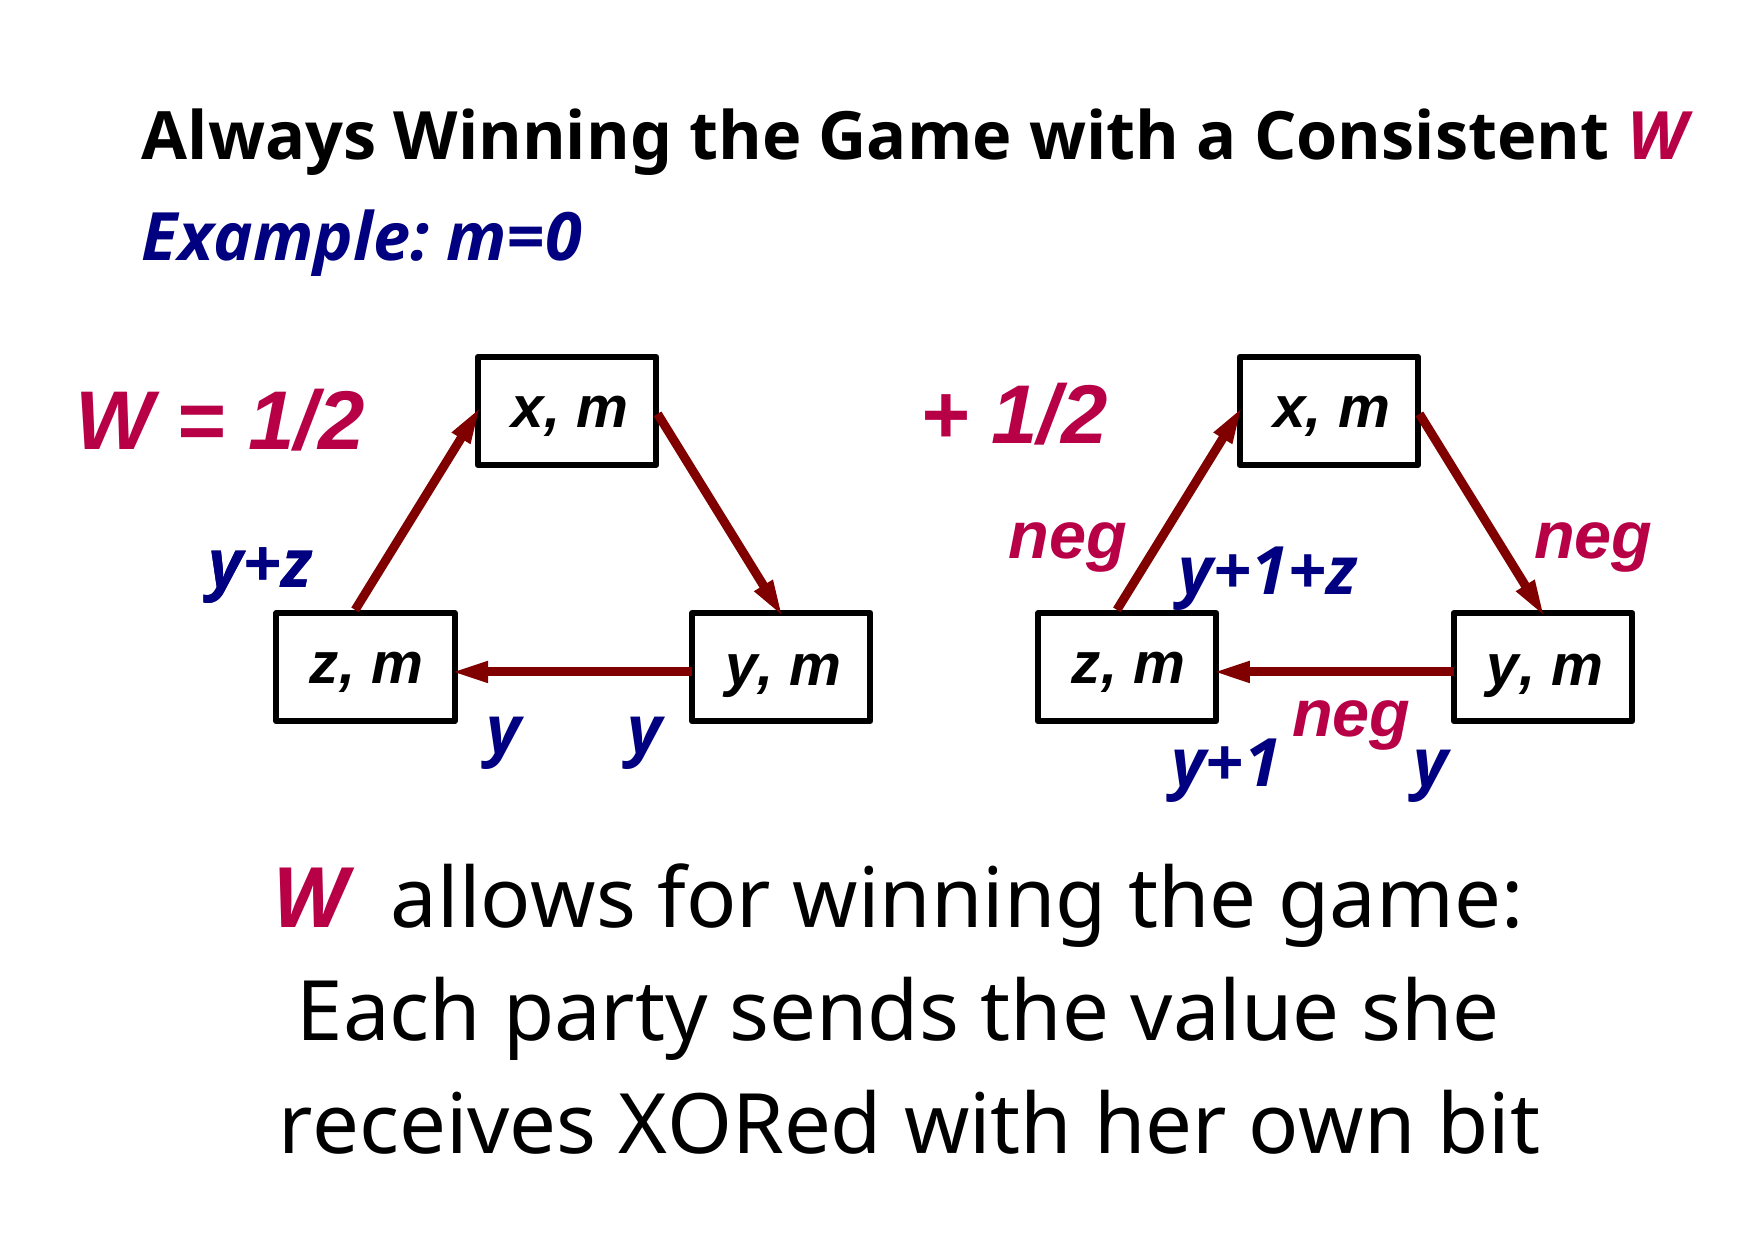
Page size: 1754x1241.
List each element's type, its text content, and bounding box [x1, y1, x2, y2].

text_box neg [990, 487, 1343, 584]
text_box Example: m=0 [127, 181, 1754, 272]
text_box + 1/2 [902, 357, 1237, 473]
text_box y, m [707, 622, 893, 709]
text_box y [659, 674, 801, 764]
text_box z, m [1054, 620, 1206, 707]
text_box x, m [1255, 364, 1610, 451]
text_box x, m [493, 364, 848, 451]
text_box y, m [1469, 622, 1655, 709]
text_box y [1398, 707, 1586, 797]
text_box neg [1274, 665, 1626, 761]
text_box y [471, 674, 659, 764]
text_box W = 1/2 [57, 363, 467, 478]
text_box neg [1516, 487, 1754, 584]
text_box z, m [292, 620, 444, 707]
text_box Always Winning the Game with a Consistent W [127, 81, 1754, 171]
text_box + 1/2 [1243, 360, 1254, 462]
text_box + 1/2 [1208, 429, 1254, 473]
text_box W allows for winning the game: Each party sends the value she receives XORed with her own bit [258, 830, 1497, 1126]
text_box y+1+z [1164, 515, 1379, 606]
text_box y+1 [1156, 707, 1344, 797]
text_box y+z [194, 509, 382, 599]
